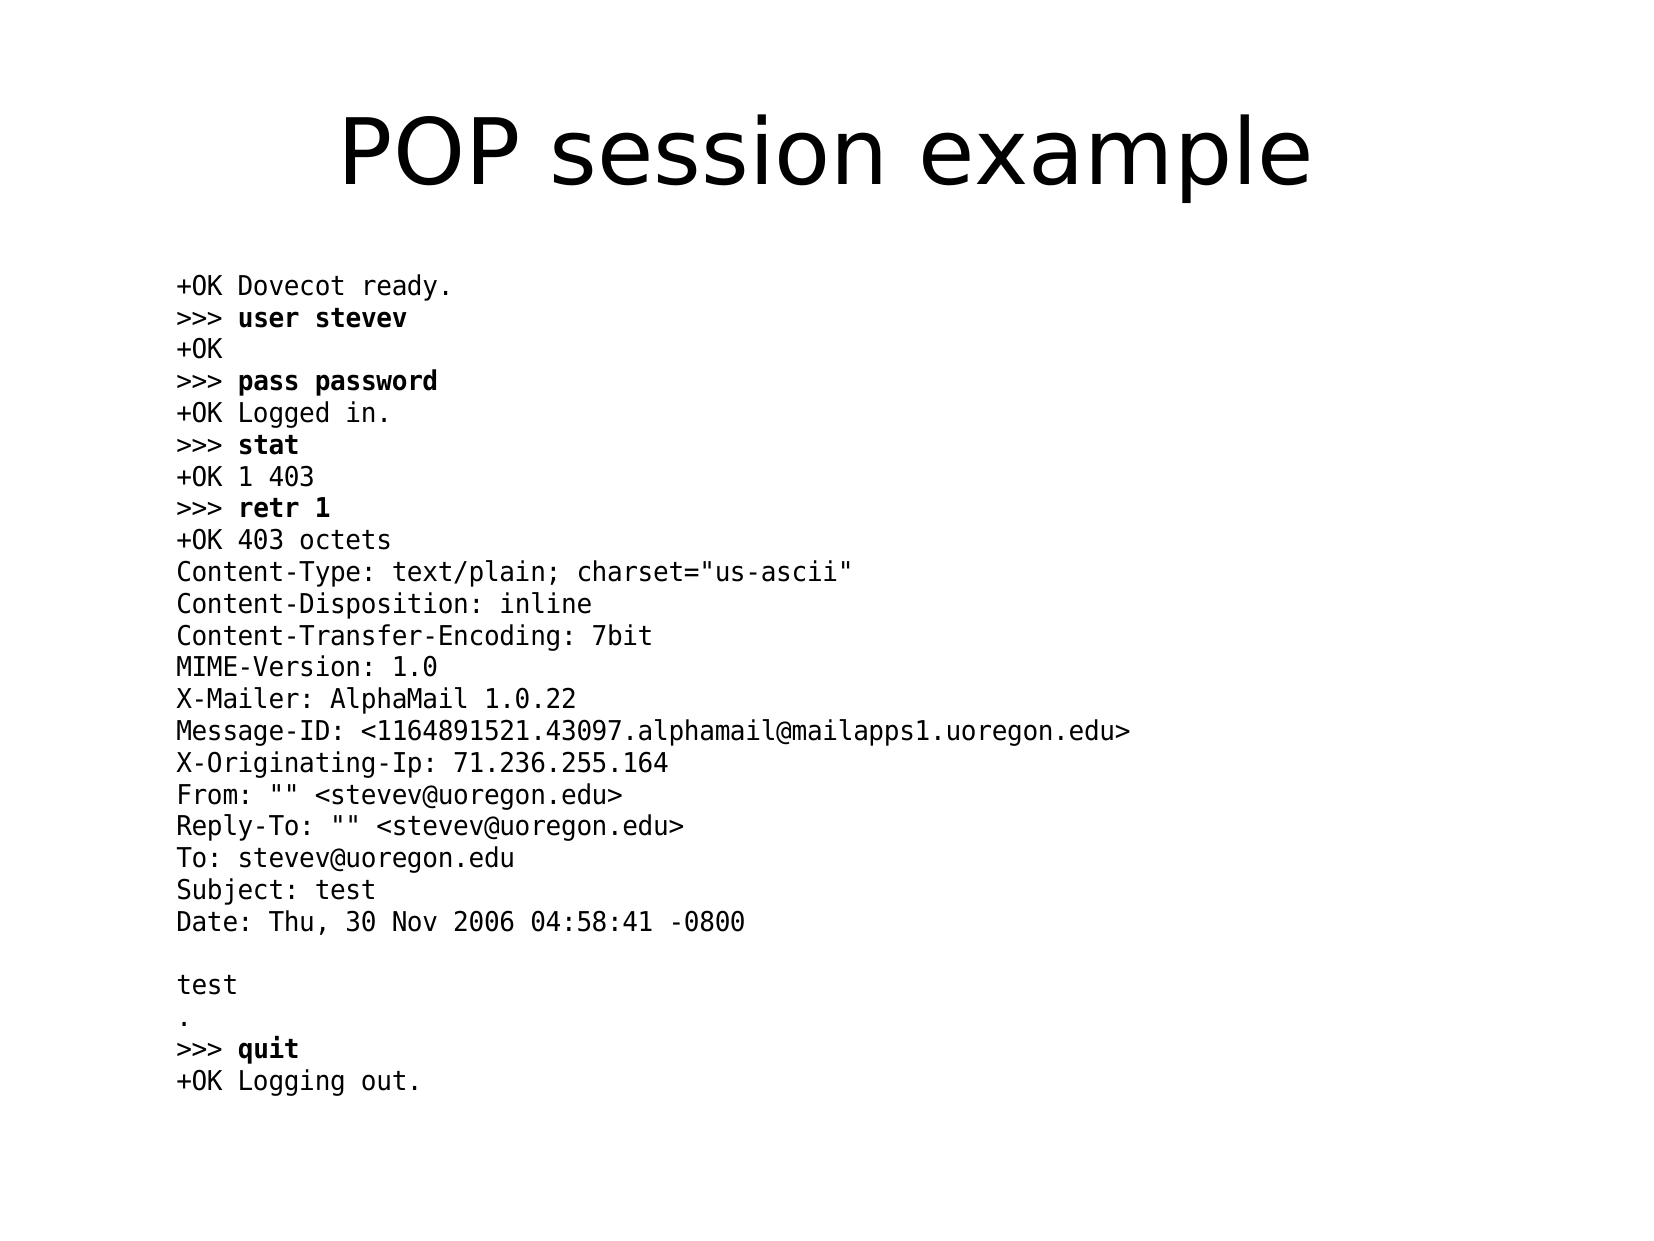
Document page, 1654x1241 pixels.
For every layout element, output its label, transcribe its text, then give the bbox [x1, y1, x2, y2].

title POP session example [82, 49, 1571, 173]
chart [82, 173, 1654, 1241]
